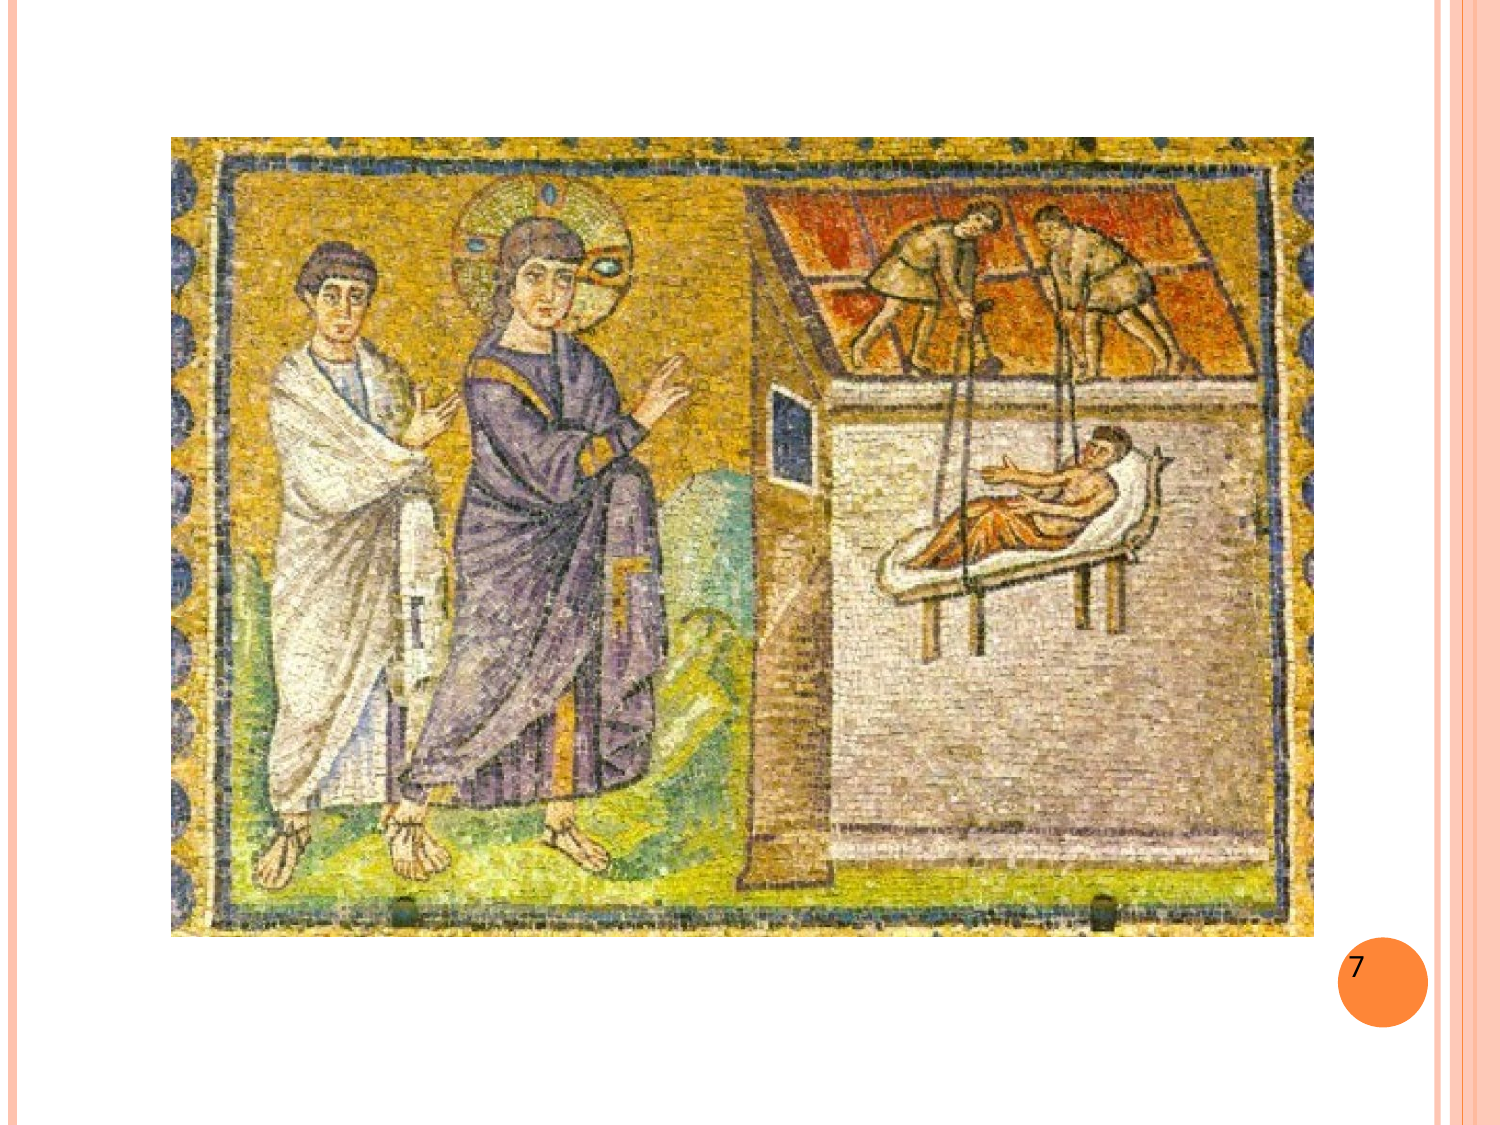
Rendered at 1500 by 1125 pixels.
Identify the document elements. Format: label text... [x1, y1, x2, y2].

slide_number <αριθμός> [1333, 940, 1434, 1027]
picture [171, 137, 1314, 937]
